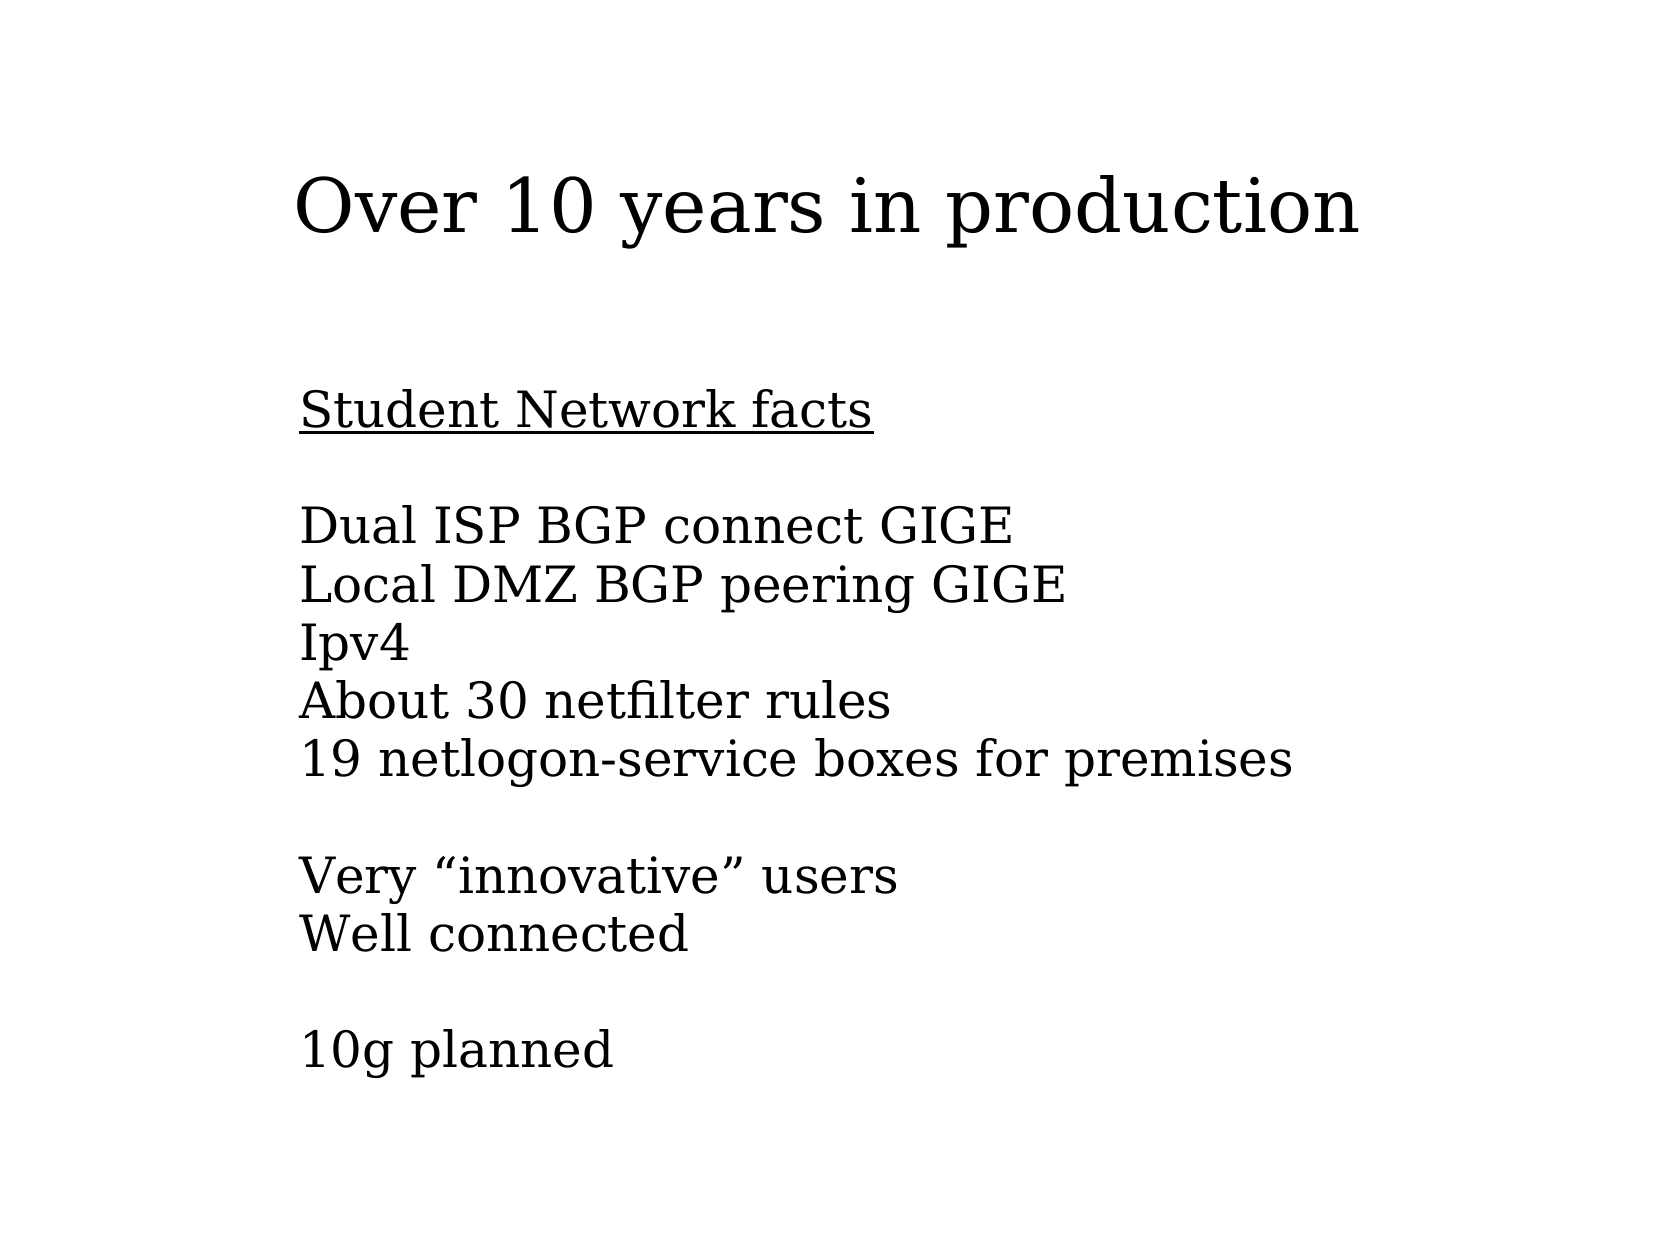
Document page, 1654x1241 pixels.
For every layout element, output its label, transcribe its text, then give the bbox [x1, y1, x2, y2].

title Over 10 years in production [121, 102, 1534, 311]
text_box Student Network facts Dual ISP BGP connect GIGE Local DMZ BGP peering GIGE Ipv4 About 30 netfilter rules 19 netlogon-service boxes for premises Very “innovative” users Well connected 10g planned [299, 380, 1295, 1080]
